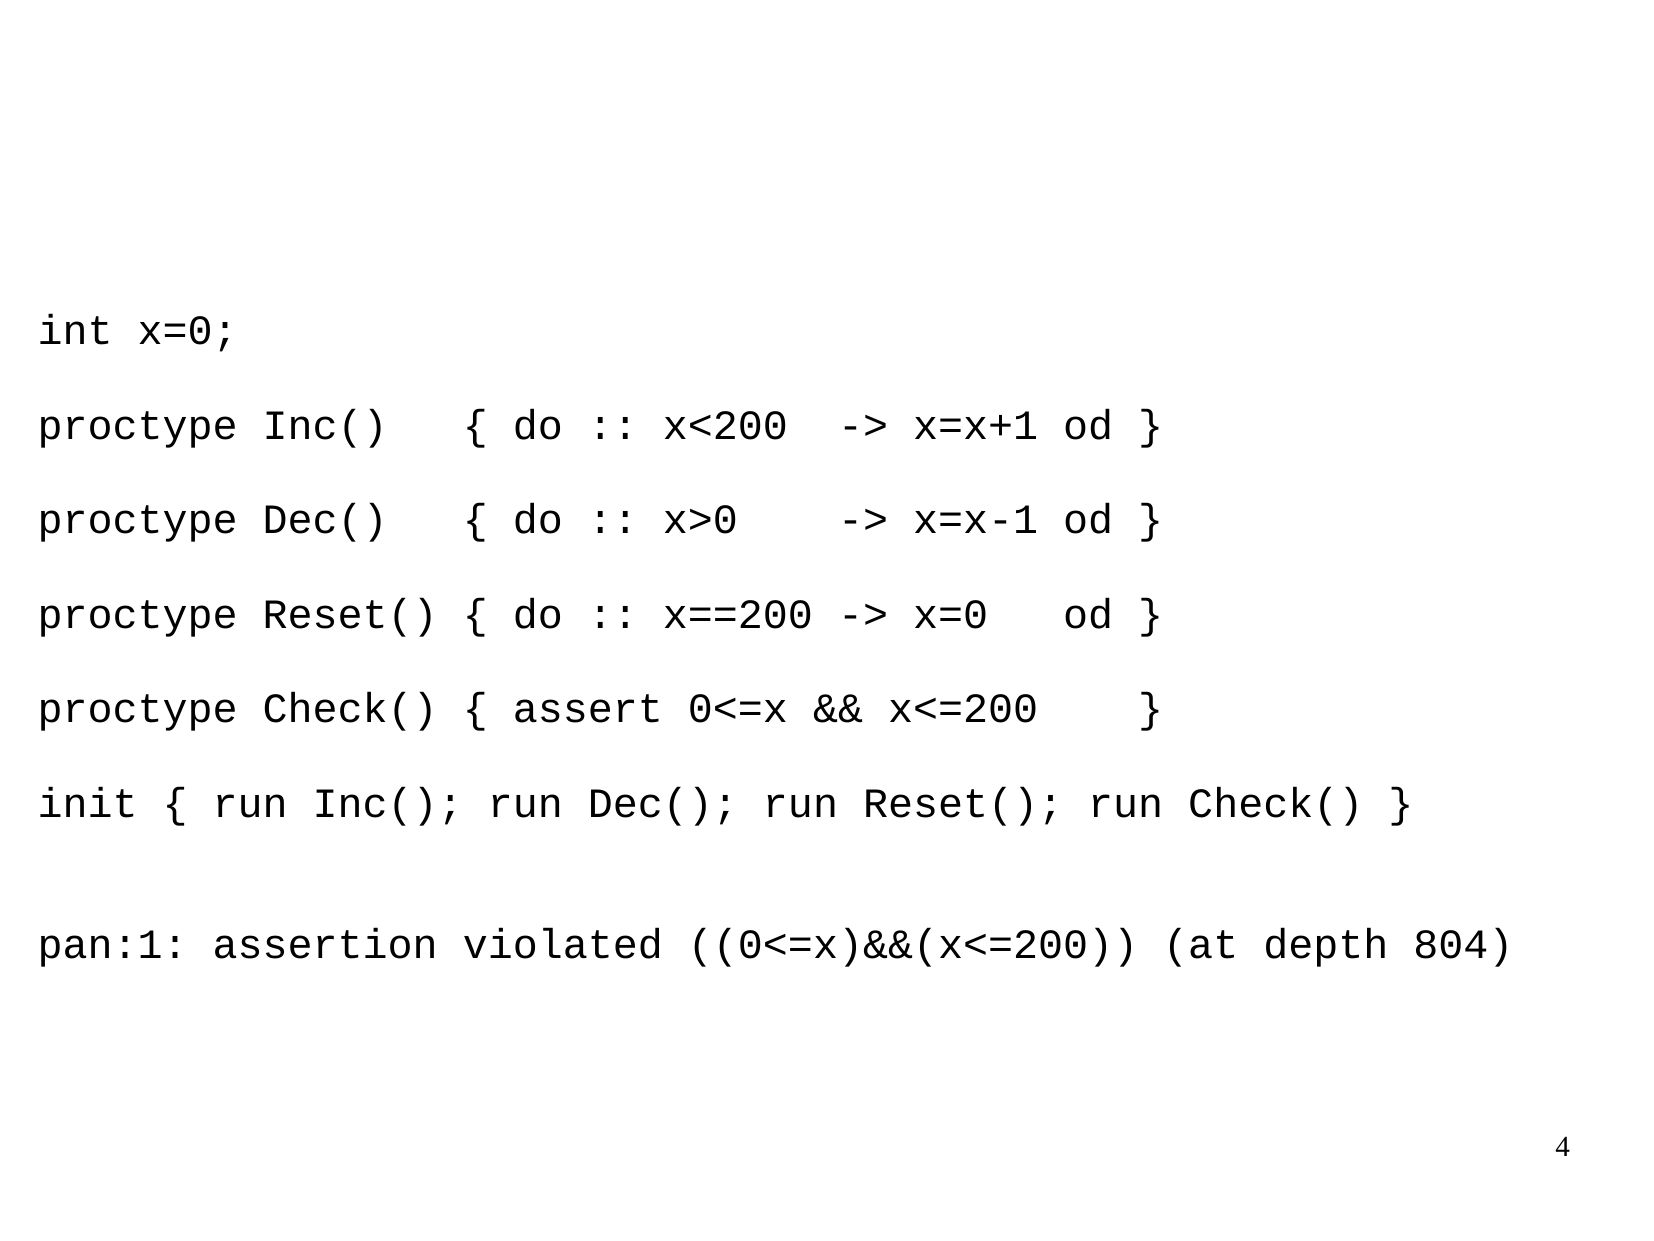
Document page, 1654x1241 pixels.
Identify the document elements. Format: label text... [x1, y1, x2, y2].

subtitle int x=0; proctype Inc() { do :: x<200 -> x=x+1 od } proctype Dec() { do :: x>0 -> x=x-1 od } proctype Reset() { do :: x==200 -> x=0 od } proctype Check() { assert 0<=x && x<=200 } init { run Inc(); run Dec(); run Reset(); run Check() } pan:1: assertion violated ((0<=x)&&(x<=200)) (at depth 804) [37, 231, 1612, 1051]
